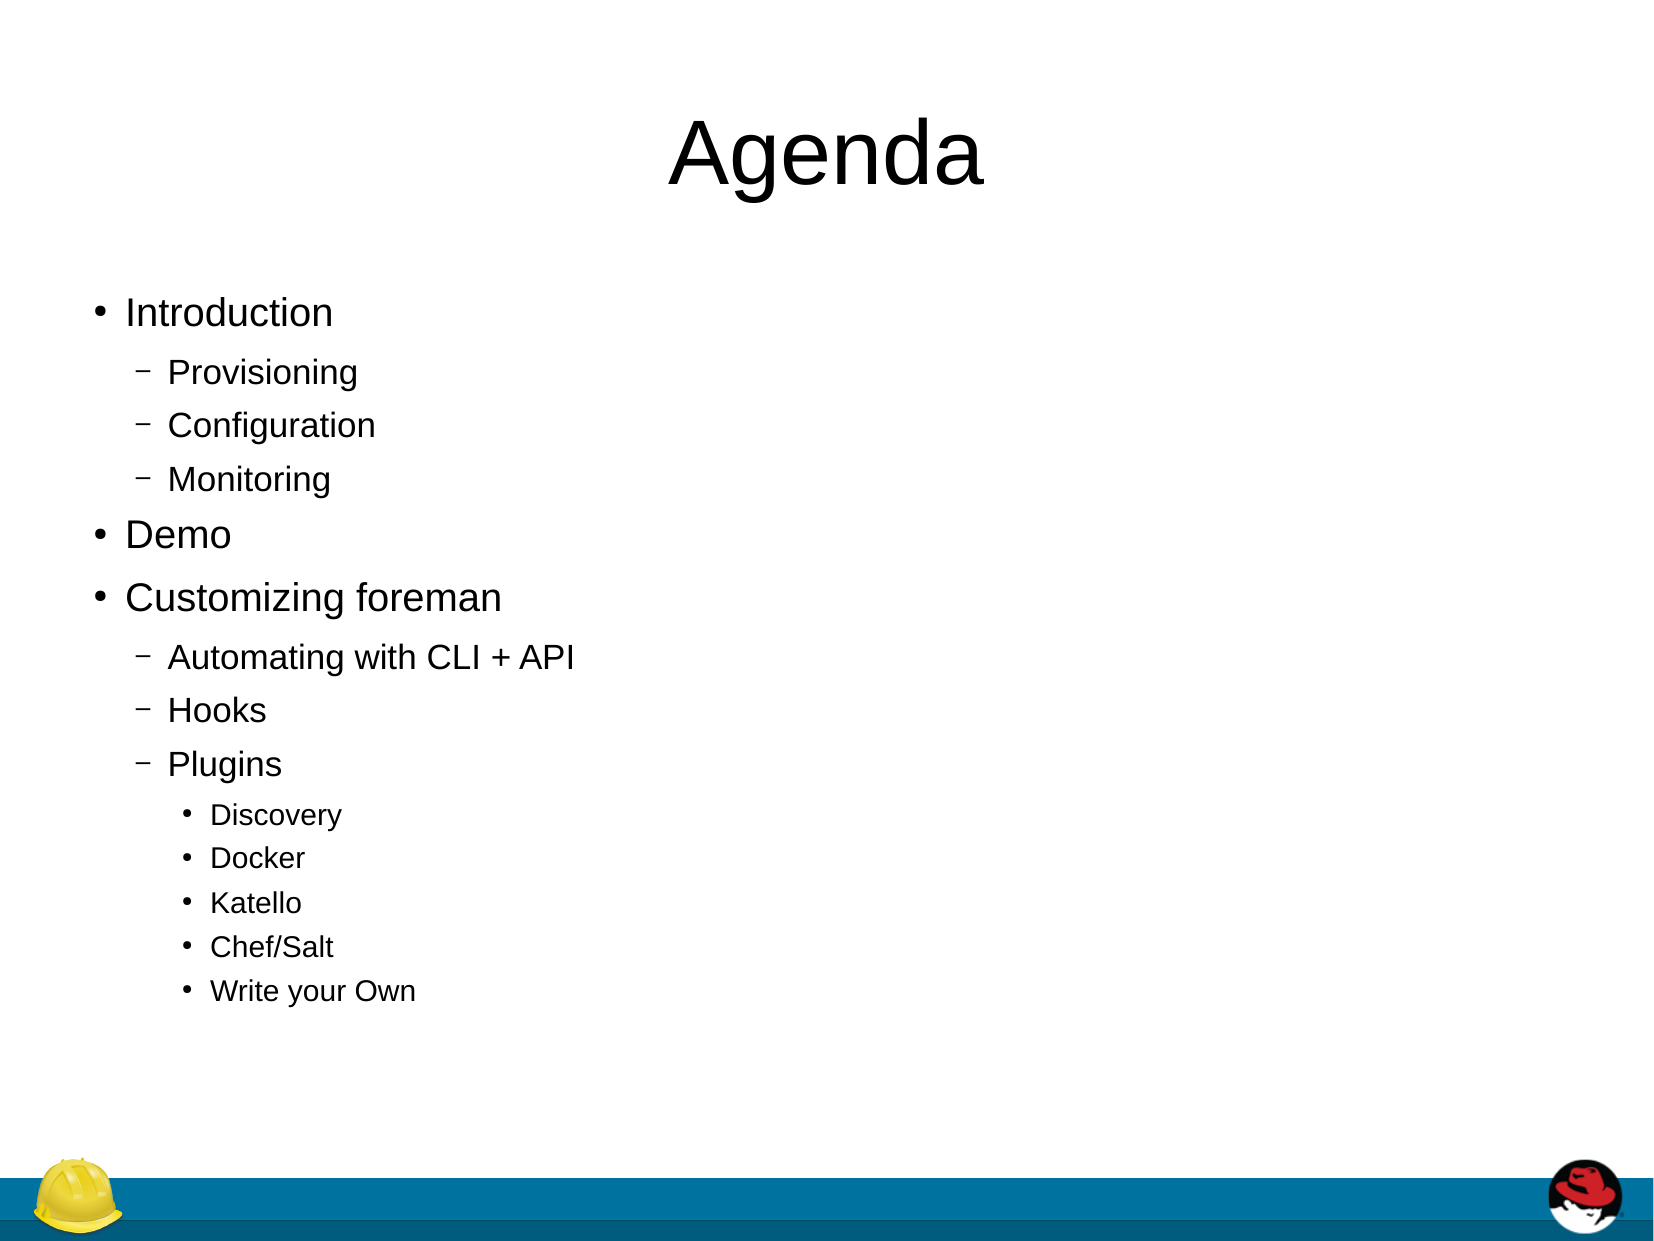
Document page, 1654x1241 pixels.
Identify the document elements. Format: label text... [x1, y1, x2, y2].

picture [1547, 1157, 1630, 1233]
picture [23, 1145, 130, 1235]
title Agenda [82, 49, 1571, 257]
list Introduction Provisioning Configuration Monitoring Demo Customizing foreman Automating with CLI + API Hooks Plugins Discovery Docker Katello Chef/Salt Write your Own [82, 290, 1571, 1010]
